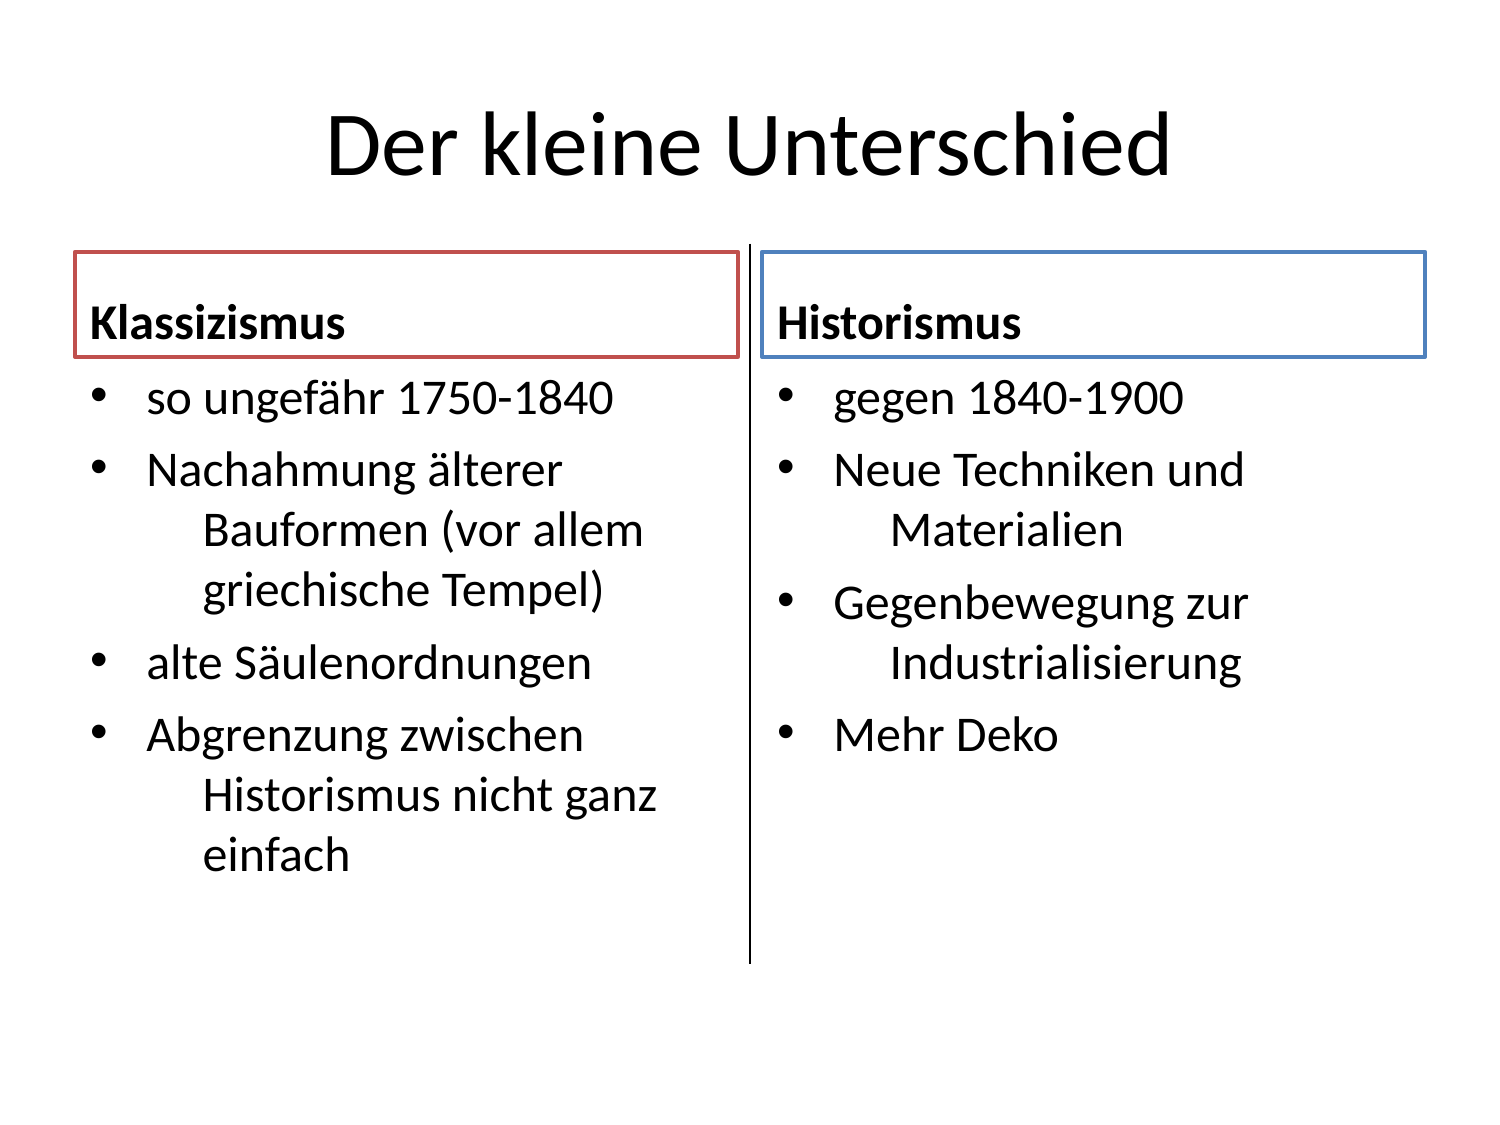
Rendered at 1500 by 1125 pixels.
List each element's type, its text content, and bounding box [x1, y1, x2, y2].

title Der kleine Unterschied [75, 45, 1426, 233]
list Klassizismus [75, 251, 738, 356]
list gegen 1840-1900 Neue Techniken und Materialien Gegenbewegung zur Industrialisierung Mehr Deko [761, 356, 1426, 1005]
list so ungefähr 1750-1840 Nachahmung älterer Bauformen (vor allem griechische Tempel) alte Säulenordnungen Abgrenzung zwischen Historismus nicht ganz einfach [75, 356, 738, 1005]
list Historismus [761, 251, 1426, 356]
